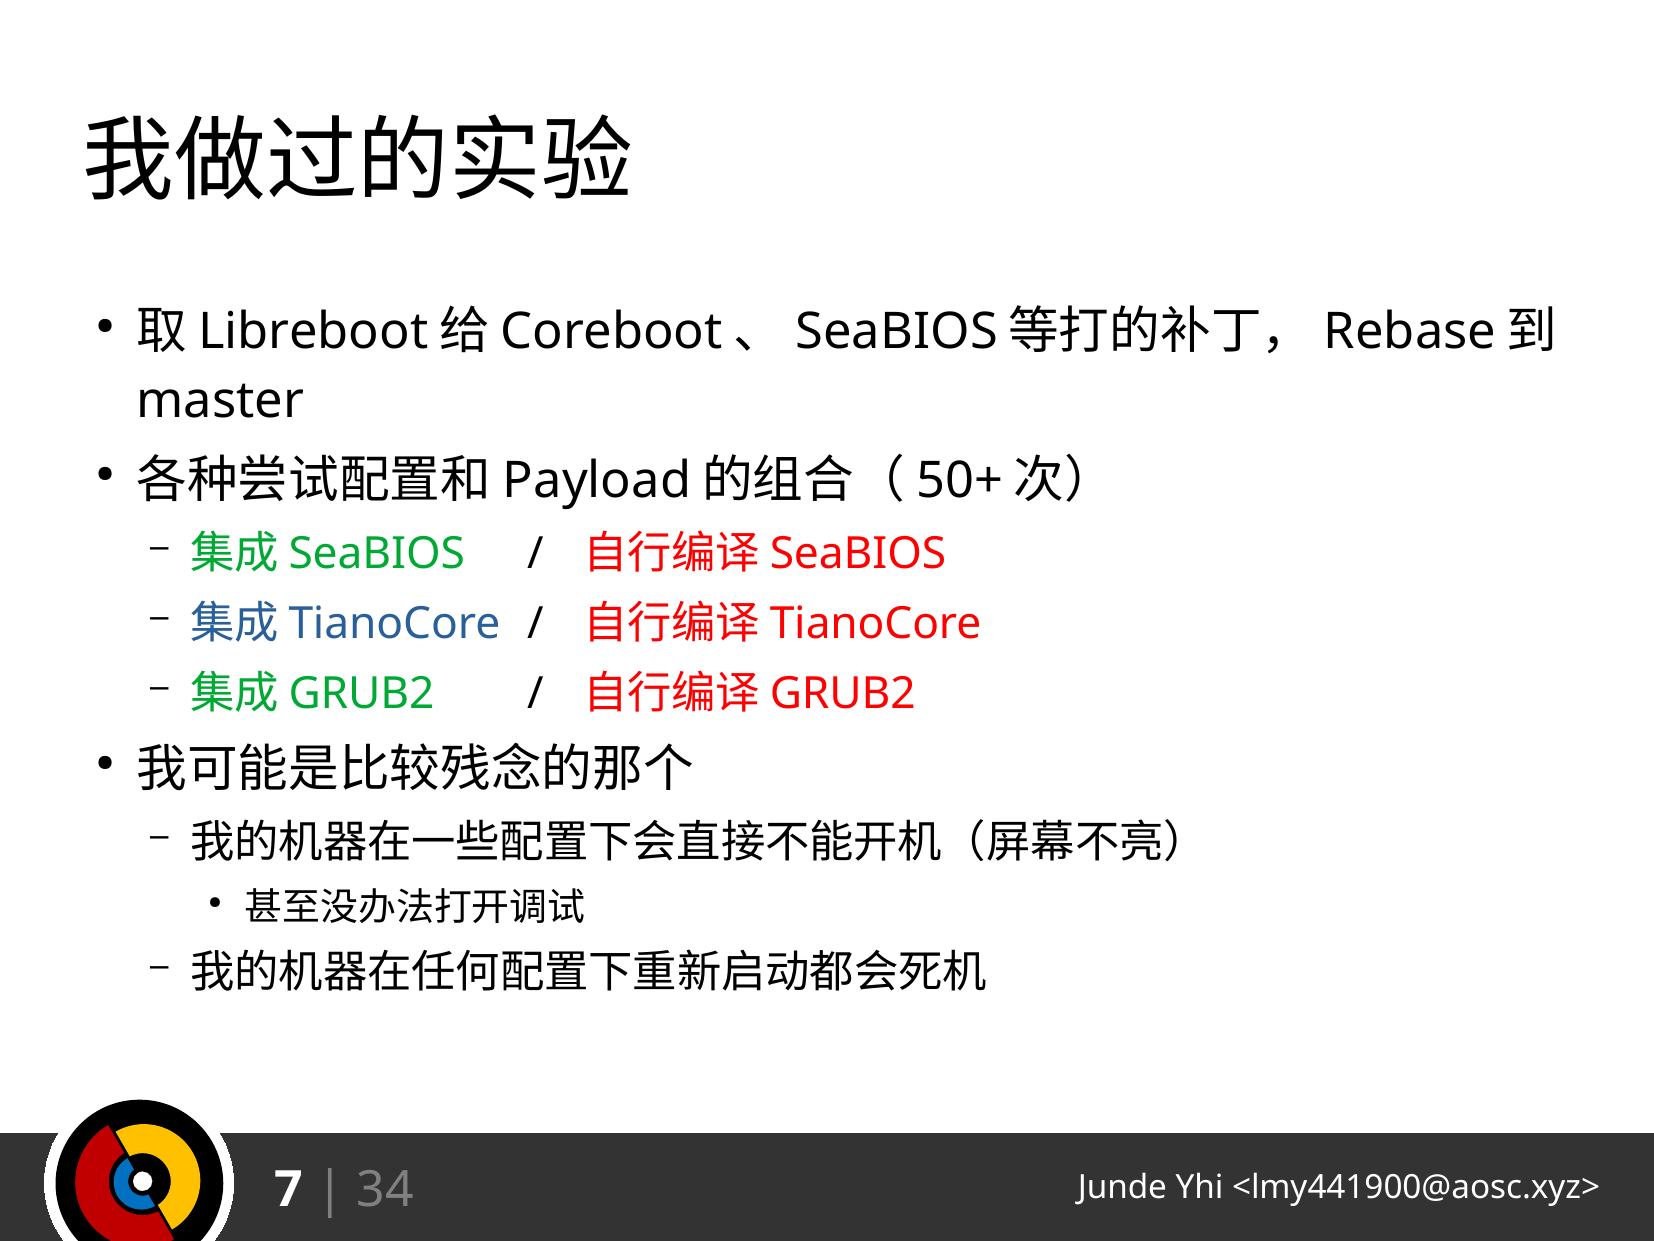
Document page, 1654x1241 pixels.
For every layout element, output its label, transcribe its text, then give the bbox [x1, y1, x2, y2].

title 我做过的实验 [82, 49, 1571, 257]
list 取Libreboot给Coreboot、SeaBIOS等打的补丁，Rebase到master 各种尝试配置和Payload的组合（50+次） 集成SeaBIOS / 自行编译SeaBIOS 集成TianoCore / 自行编译TianoCore 集成GRUB2 / 自行编译GRUB2 我可能是比较残念的那个 我的机器在一些配置下会直接不能开机（屏幕不亮） 甚至没办法打开调试 我的机器在任何配置下重新启动都会死机 [82, 290, 1571, 1010]
